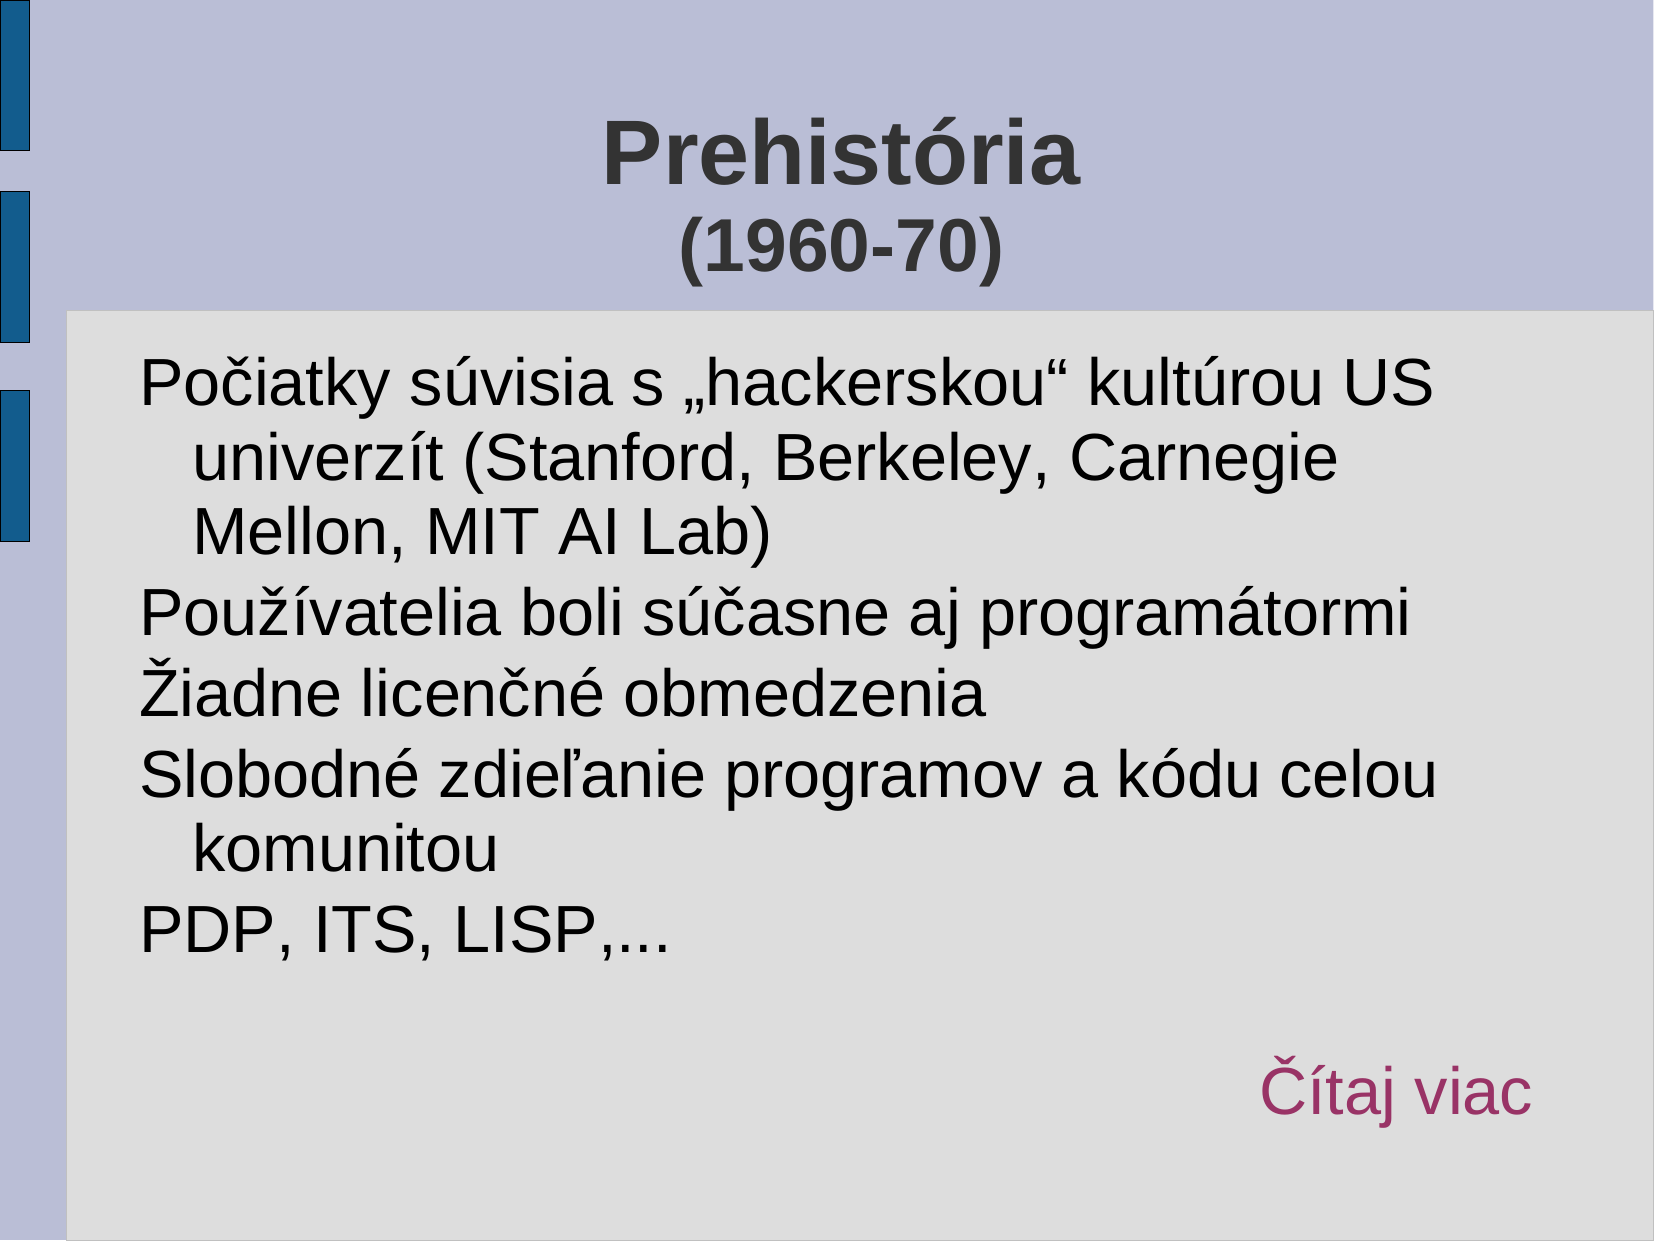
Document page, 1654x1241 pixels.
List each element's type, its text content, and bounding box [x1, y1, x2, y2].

title Prehistória (1960-70) [59, 91, 1625, 299]
list Počiatky súvisia s „hackerskou“ kultúrou US univerzít (Stanford, Berkeley, Carnegie Mellon, MIT AI Lab) Používatelia boli súčasne aj programátormi Žiadne licenčné obmedzenia Slobodné zdieľanie programov a kódu celou komunitou PDP, ITS, LISP,... Čítaj viac [121, 344, 1534, 1237]
